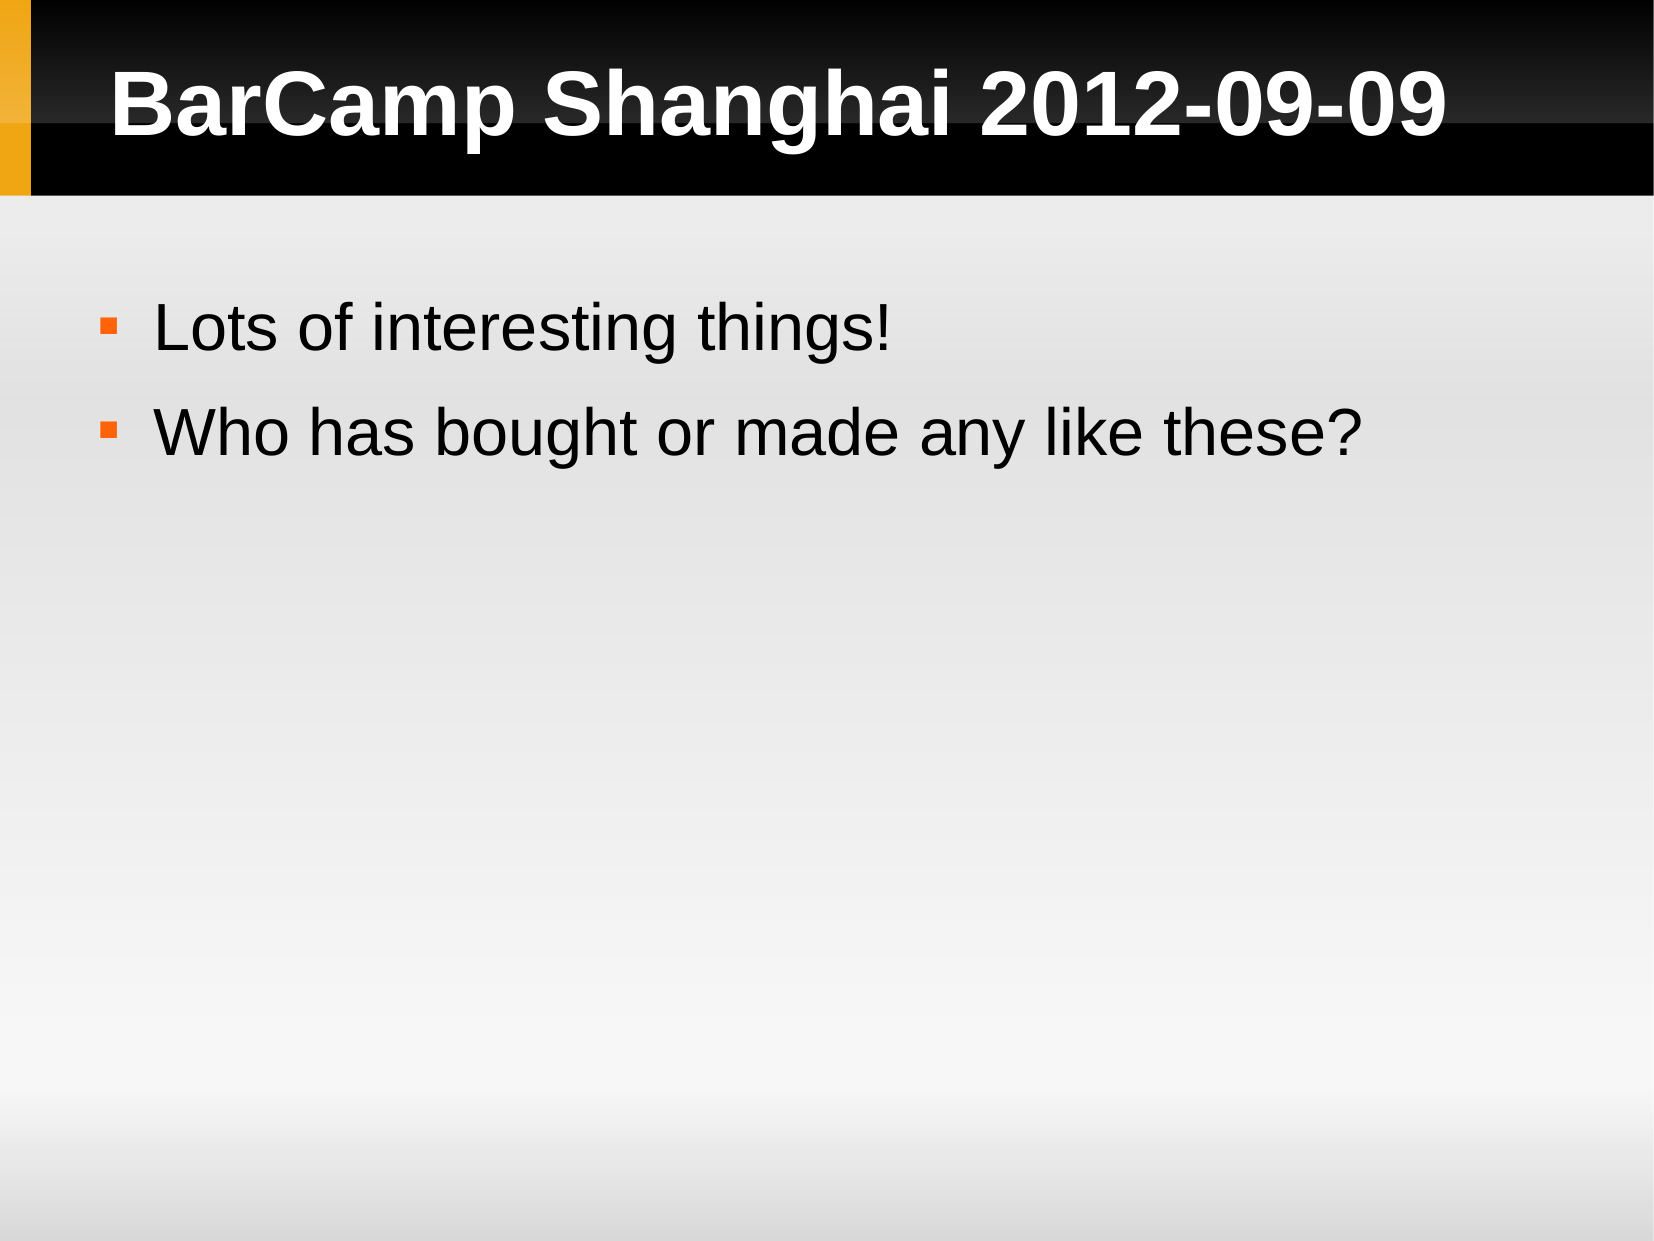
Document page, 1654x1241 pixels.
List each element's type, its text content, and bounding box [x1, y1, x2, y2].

picture [0, 0, 1654, 1241]
title BarCamp Shanghai 2012-09-09 [76, 0, 1565, 208]
list Lots of interesting things! Who has bought or made any like these? [82, 290, 1571, 1109]
